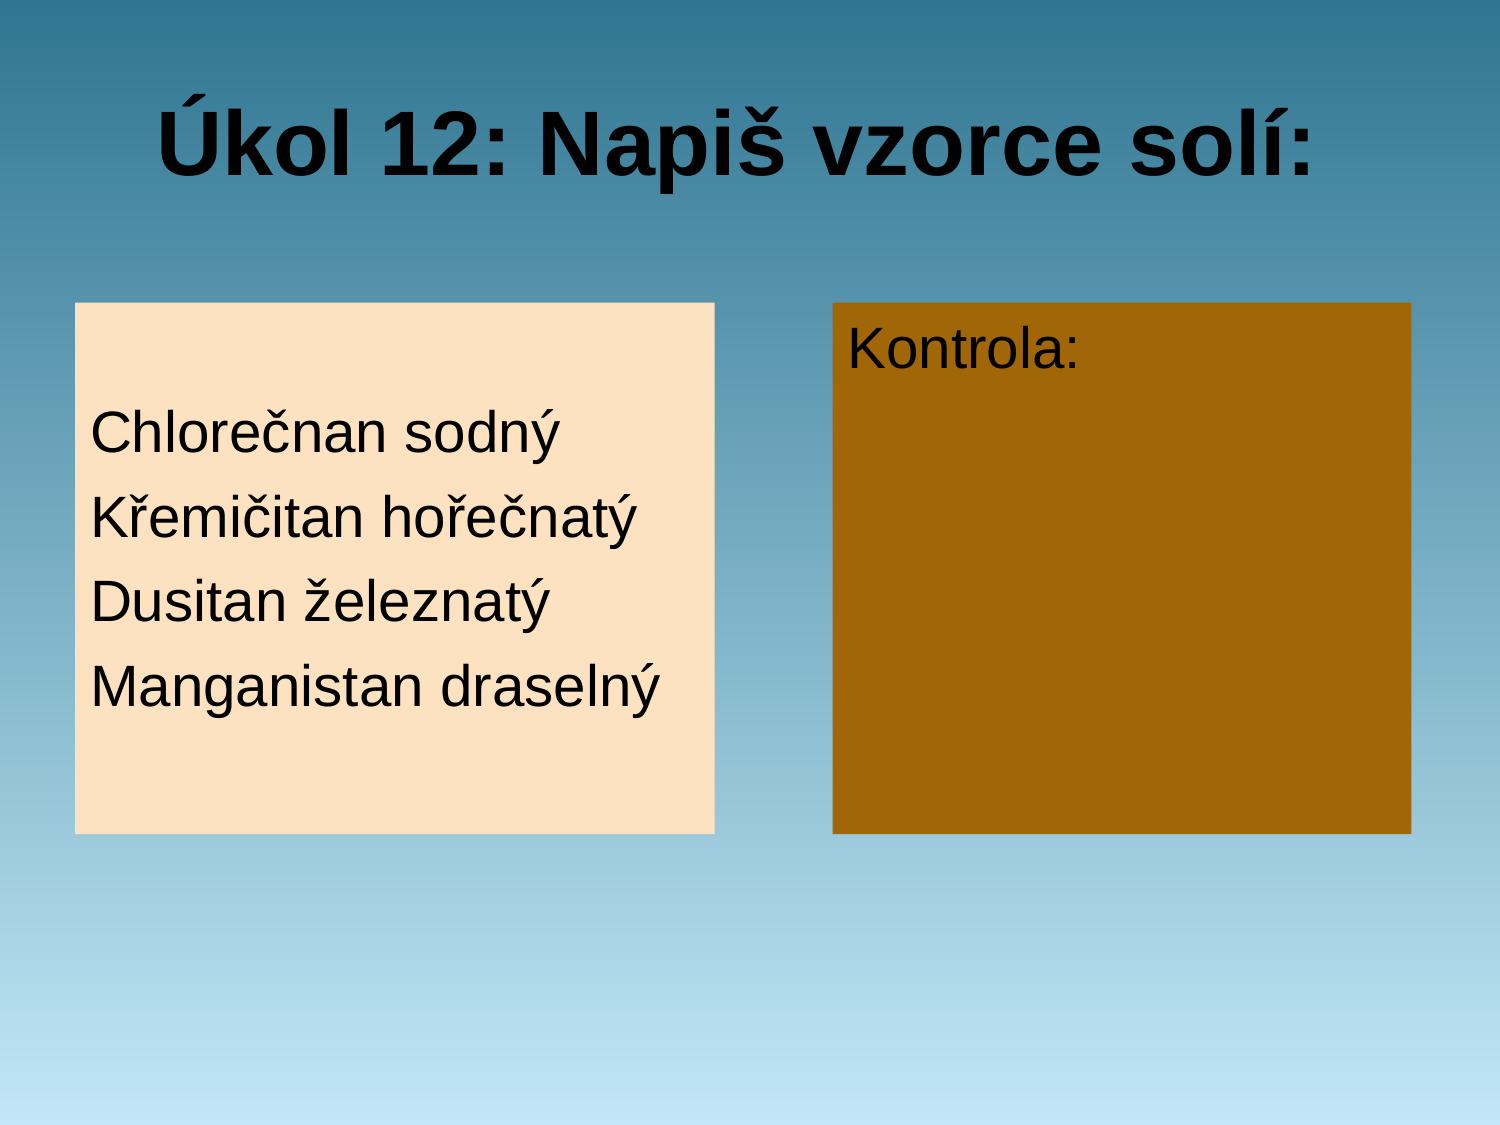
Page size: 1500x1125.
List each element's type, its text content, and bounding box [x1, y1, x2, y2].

list Kontrola: NaClO3 MgSiO3 Fe(NO2)2 KMnO4 [832, 302, 1412, 835]
list Chlorečnan sodný Křemičitan hořečnatý Dusitan železnatý Manganistan draselný [75, 302, 715, 835]
title Úkol 12: Napiš vzorce solí: [75, 45, 1426, 233]
